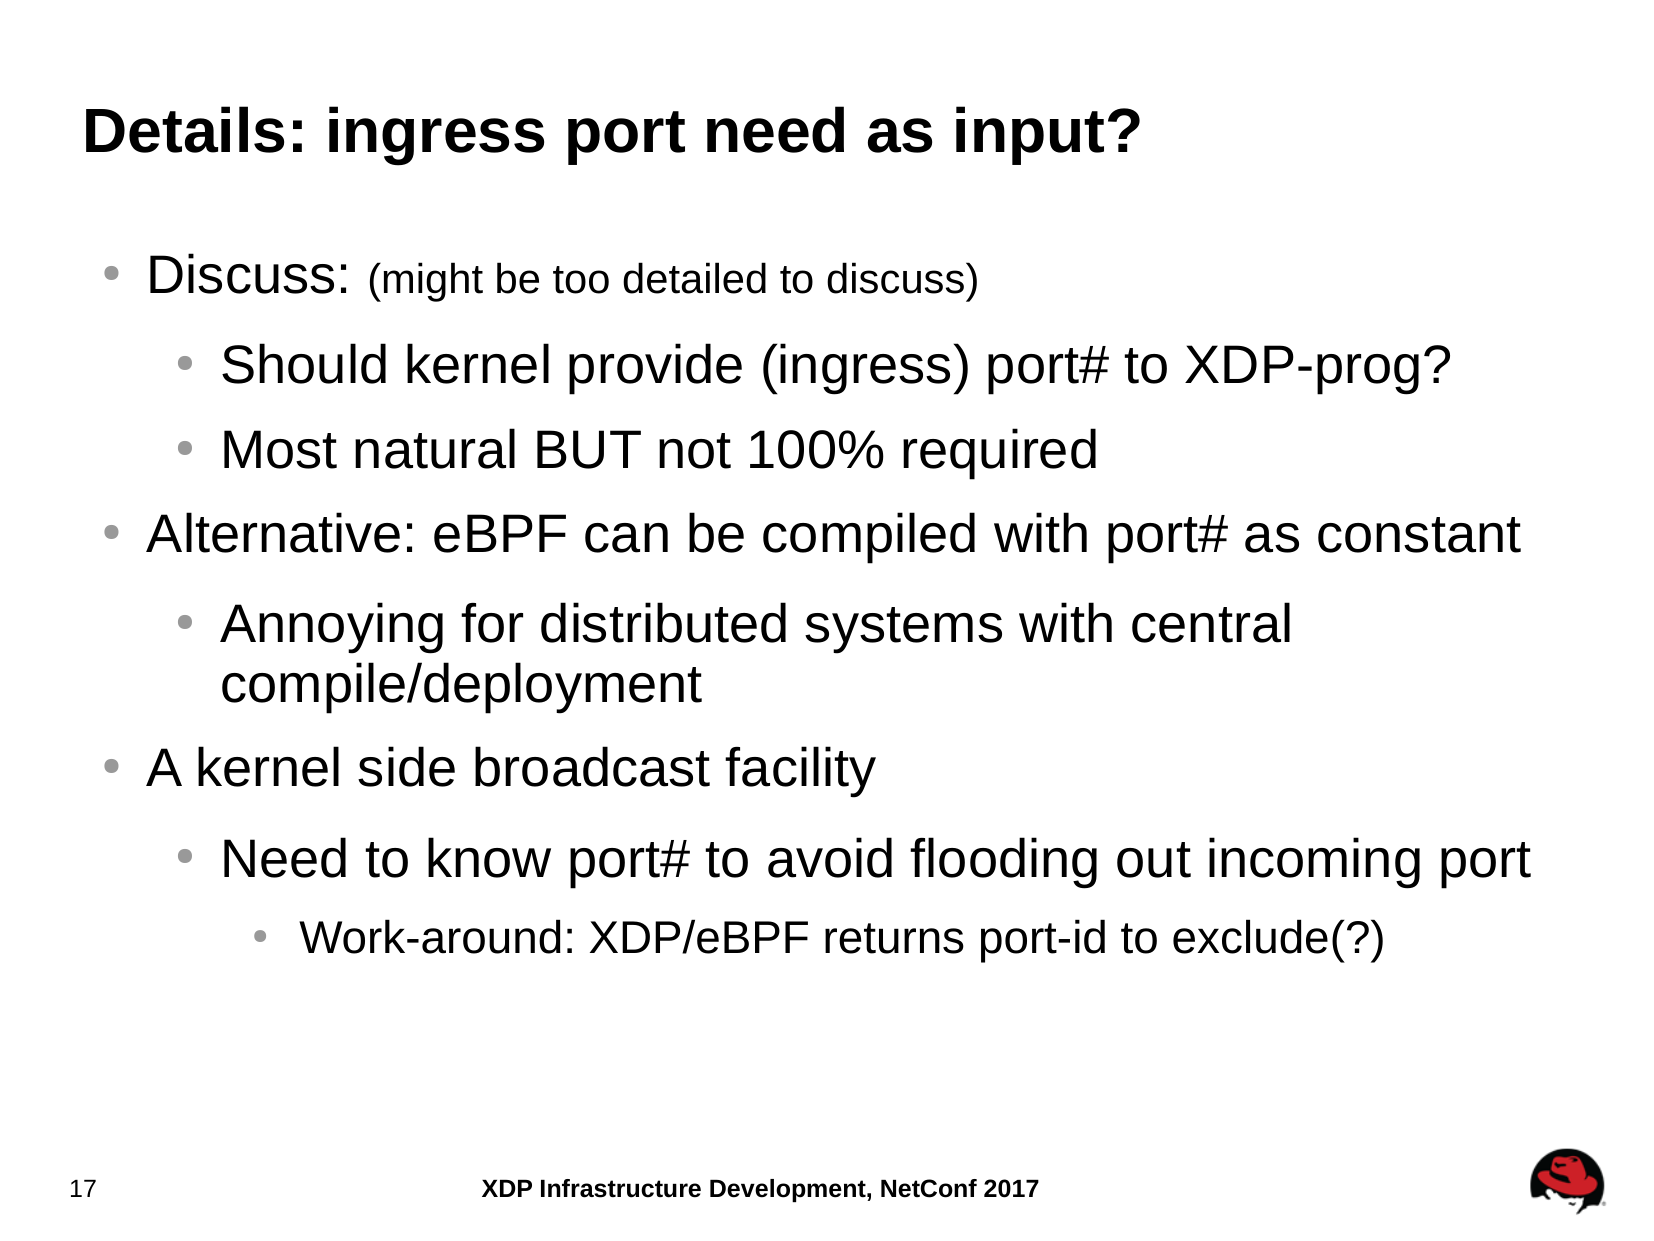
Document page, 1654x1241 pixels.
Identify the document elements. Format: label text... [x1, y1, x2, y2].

list Discuss: (might be too detailed to discuss) Should kernel provide (ingress) port# to XDP-prog? Most natural BUT not 100% required Alternative: eBPF can be compiled with port# as constant Annoying for distributed systems with central compile/deployment A kernel side broadcast facility Need to know port# to avoid flooding out incoming port Work-around: XDP/eBPF returns port-id to exclude(?) [86, 244, 1575, 1039]
picture [1529, 1146, 1612, 1224]
title Details: ingress port need as input? [82, 37, 1571, 226]
